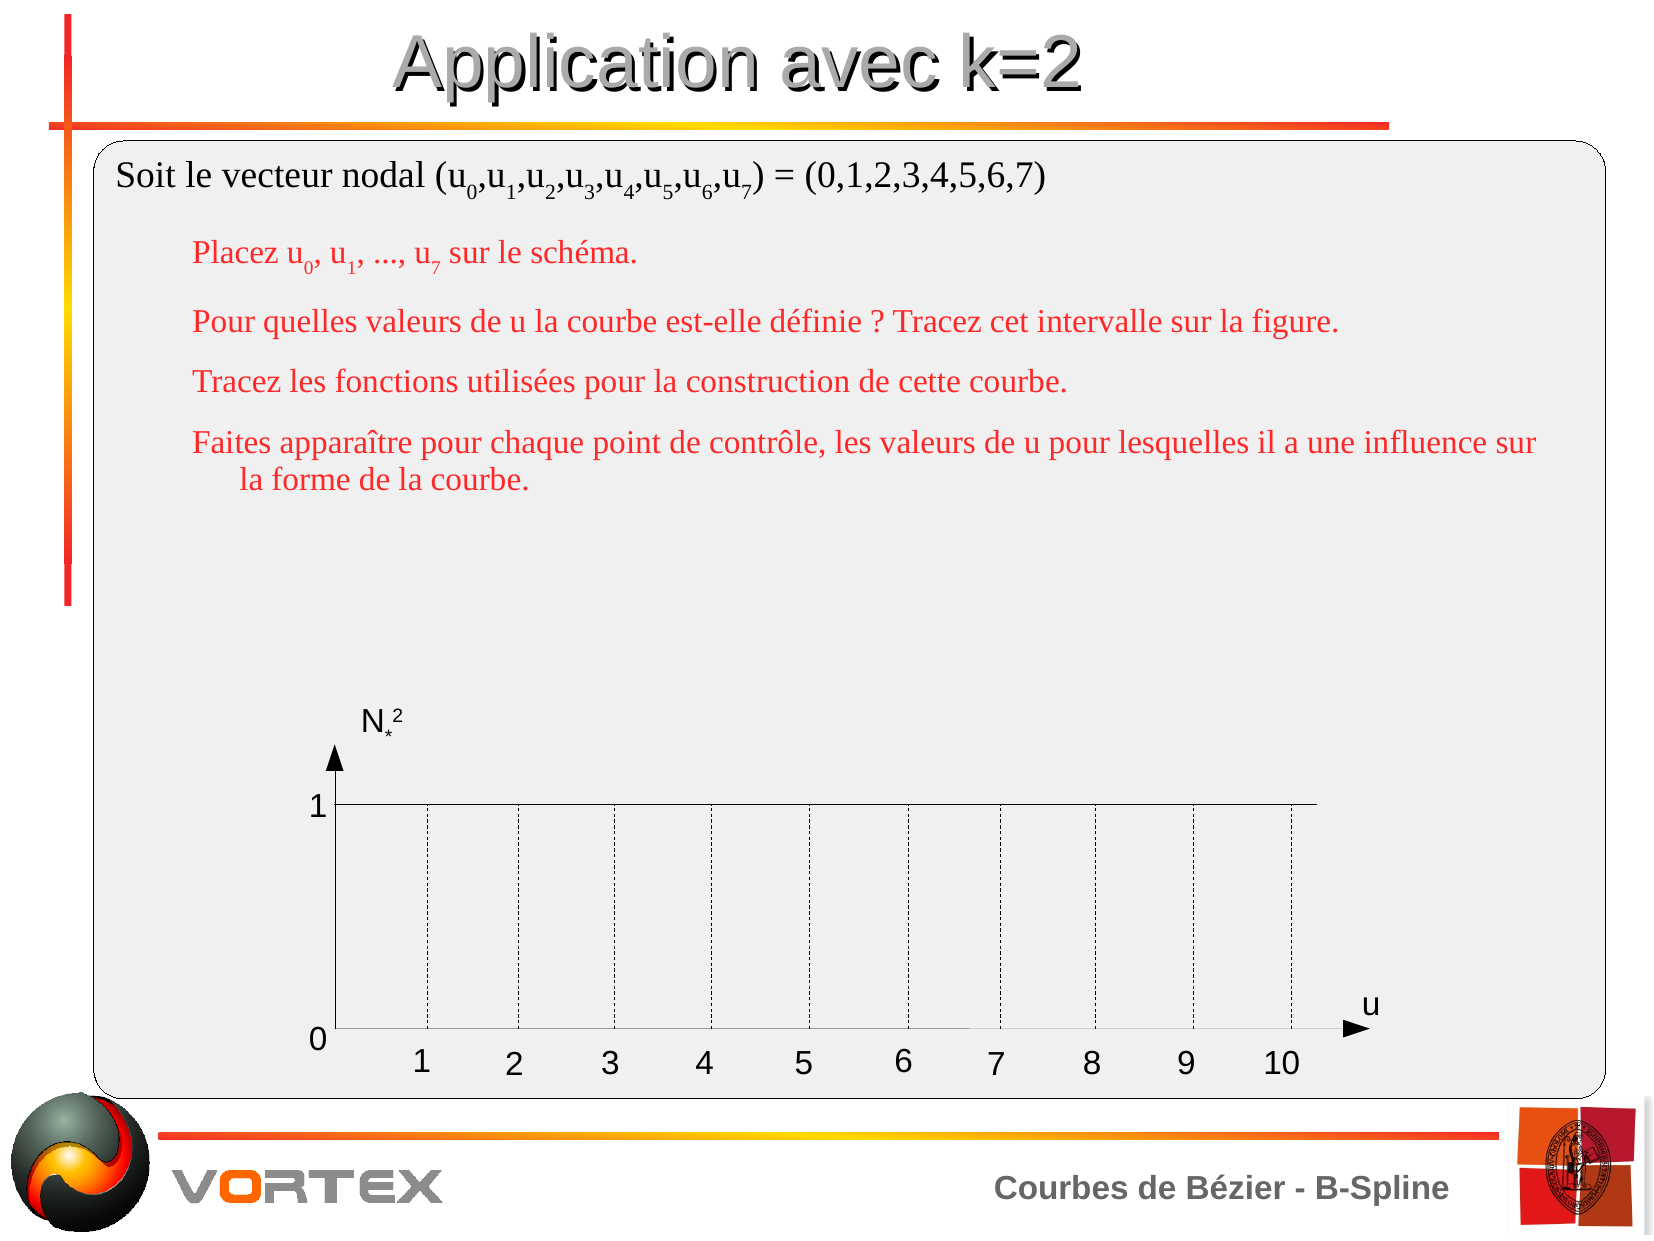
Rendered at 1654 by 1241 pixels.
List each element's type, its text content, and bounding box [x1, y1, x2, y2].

text_box 2 [490, 1038, 569, 1105]
text_box 9 [1162, 1036, 1241, 1103]
text_box 5 [779, 1036, 858, 1103]
text_box [99, 140, 1606, 1099]
picture [1505, 1096, 1653, 1235]
text_box 1 [397, 1035, 476, 1102]
title Application avec k=2 [82, 4, 1392, 120]
text_box u [1347, 978, 1426, 1036]
text_box 7 [972, 1038, 1051, 1105]
text_box 1 [294, 780, 373, 838]
text_box 4 [680, 1036, 759, 1103]
text_box [93, 157, 97, 1083]
text_box 3 [586, 1036, 665, 1103]
text_box N*2 [346, 695, 425, 803]
text_box 6 [879, 1035, 958, 1102]
list Soit le vecteur nodal (u0,u1,u2,u3,u4,u5,u6,u7) = (0,1,2,3,4,5,6,7) Placez u0, u1, ..., u7 sur le schéma. Pour quelles valeurs de u la courbe est-elle définie ? Tracez cet intervalle sur la figure. Tracez les fonctions utilisées pour la construction de cette courbe. Faites apparaître pour chaque point de contrôle, les valeurs de u pour lesquelles il a une influence sur la forme de la courbe. [97, 153, 1571, 1109]
text_box 10 [1248, 1036, 1327, 1103]
text_box 0 [294, 1013, 373, 1071]
picture [11, 1092, 443, 1232]
text_box 8 [1068, 1036, 1147, 1103]
